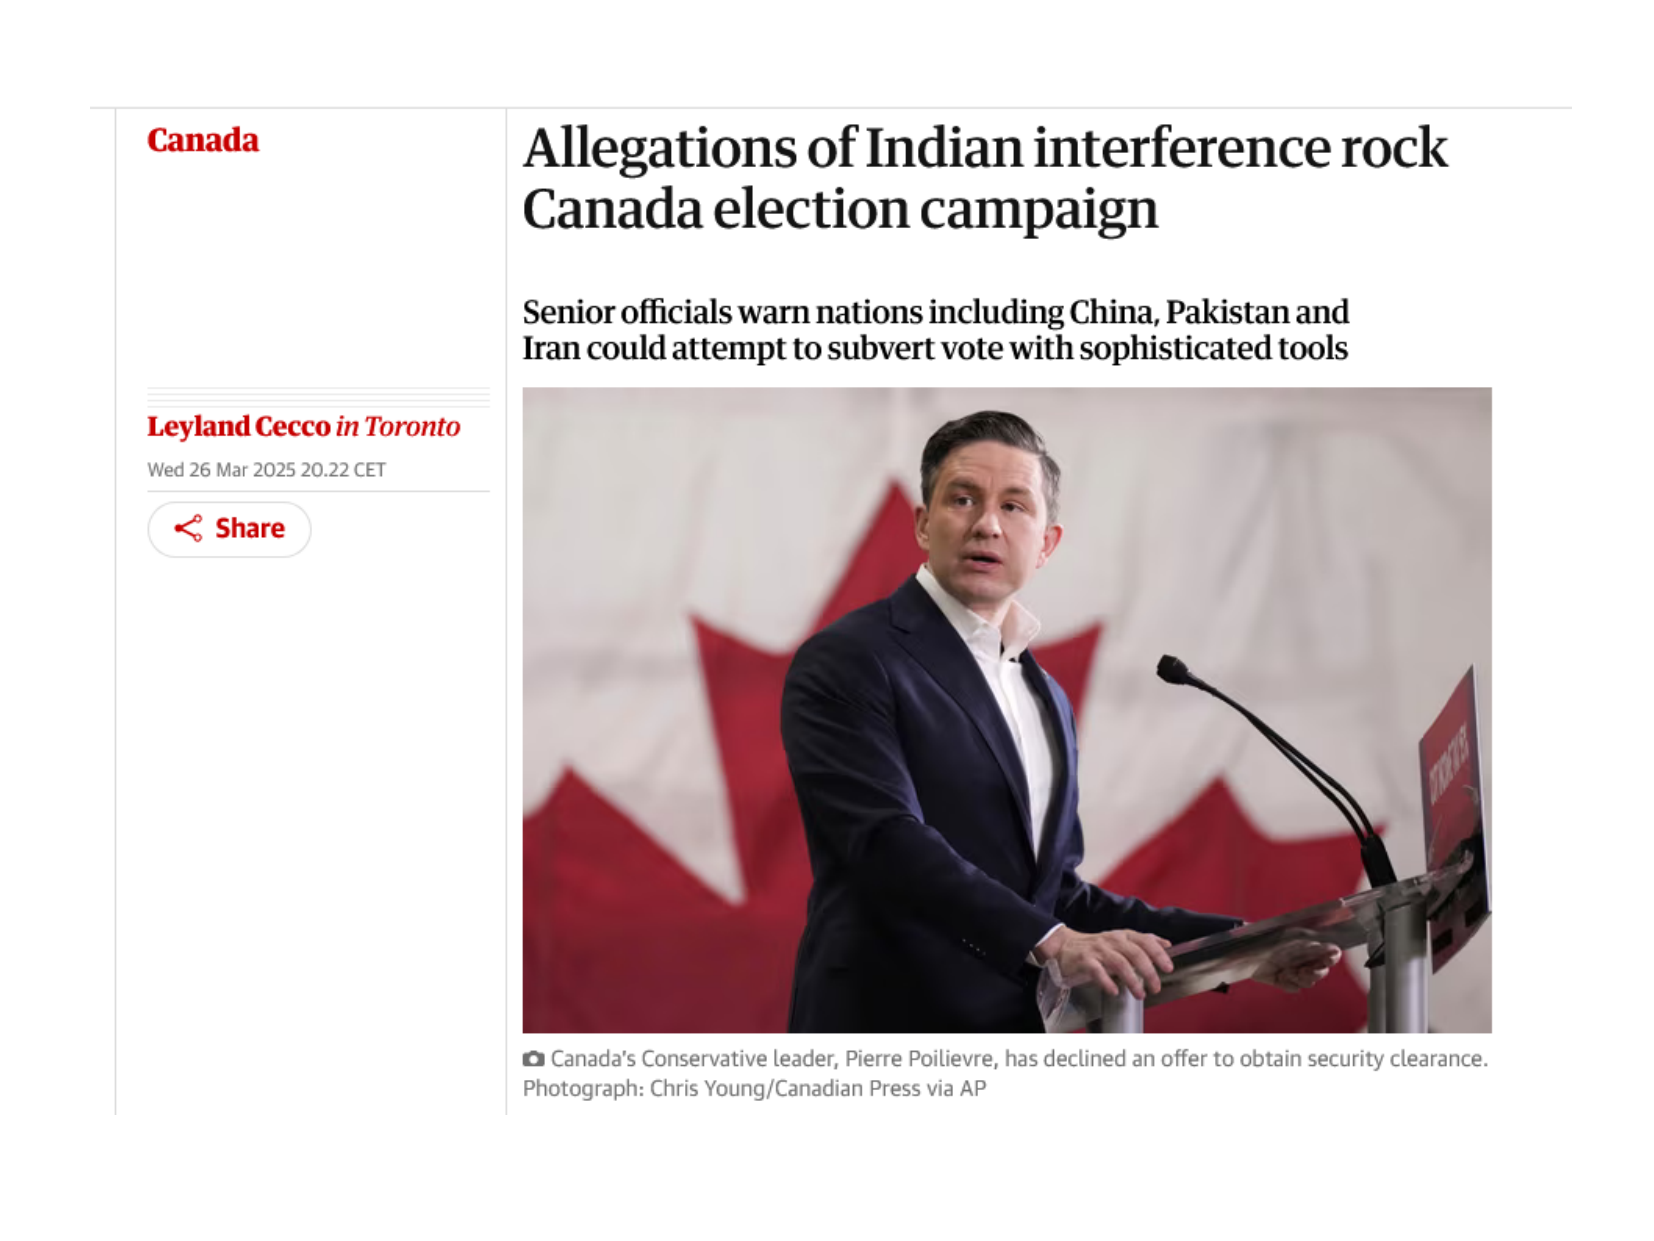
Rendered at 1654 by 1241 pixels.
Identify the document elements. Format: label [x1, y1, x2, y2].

picture [90, 106, 1572, 1115]
